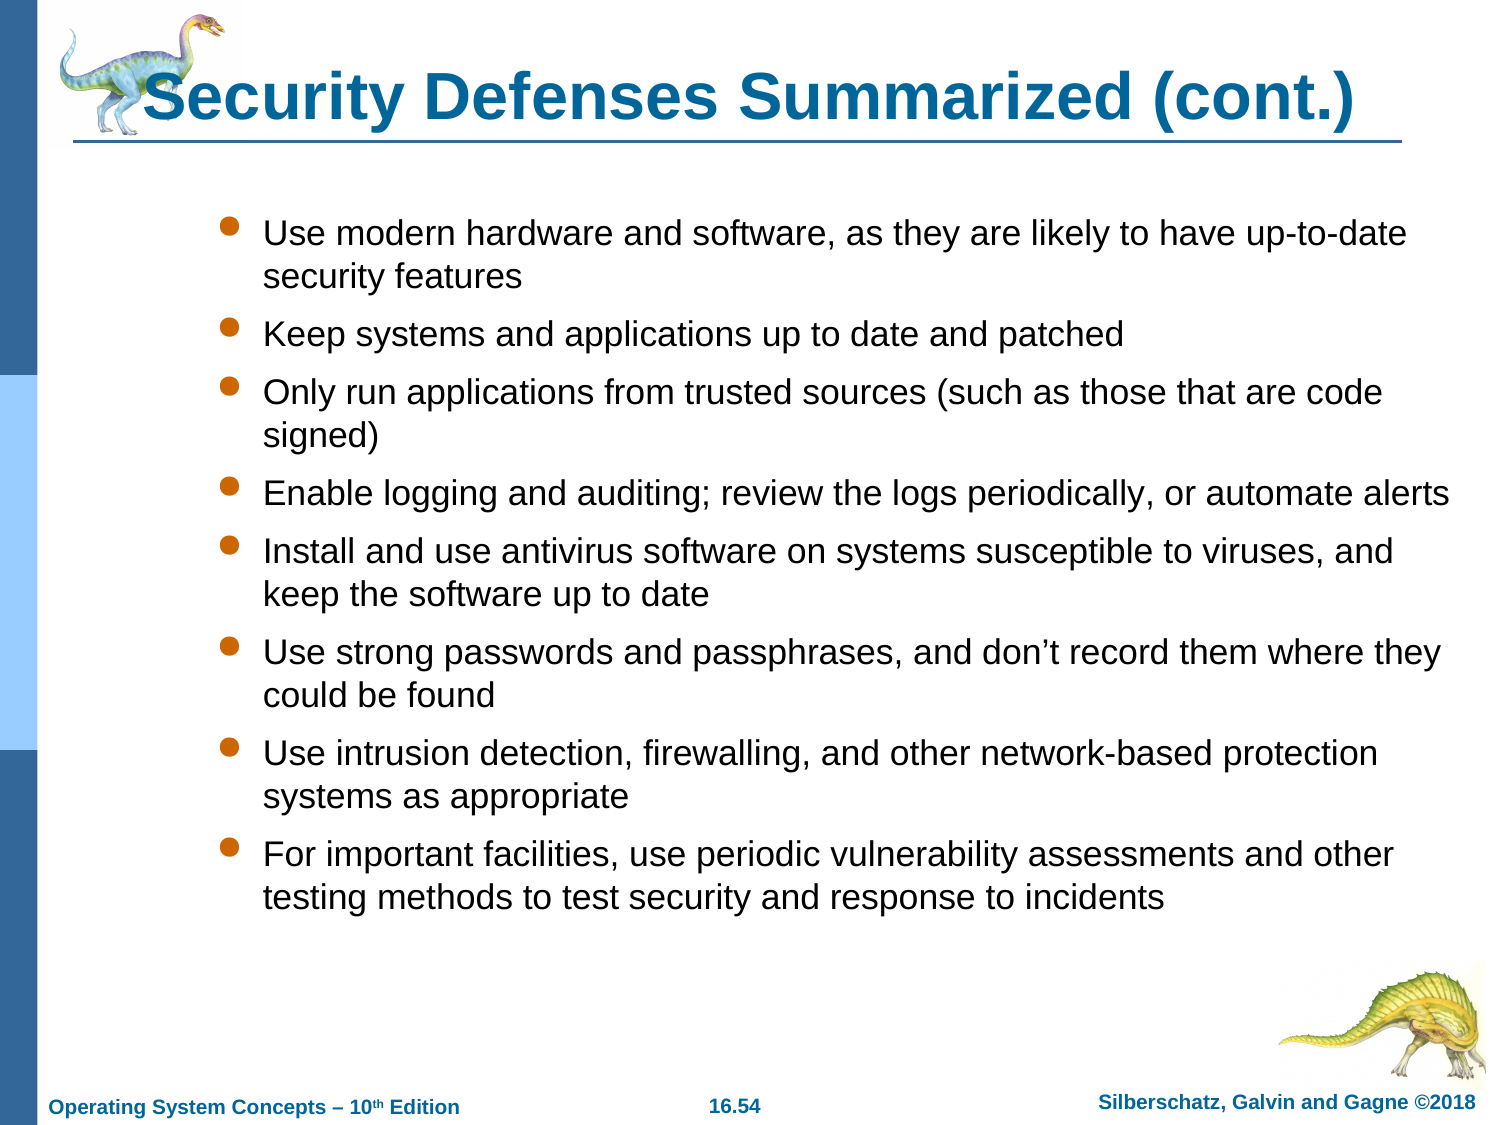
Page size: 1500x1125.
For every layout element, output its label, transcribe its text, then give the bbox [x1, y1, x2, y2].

list Use modern hardware and software, as they are likely to have up-to-date security features Keep systems and applications up to date and patched Only run applications from trusted sources (such as those that are code signed) Enable logging and auditing; review the logs periodically, or automate alerts Install and use antivirus software on systems susceptible to viruses, and keep the software up to date Use strong passwords and passphrases, and don’t record them where they could be found Use intrusion detection, firewalling, and other network-based protection systems as appropriate For important facilities, use periodic vulnerability assessments and other testing methods to test security and response to incidents [132, 202, 1483, 946]
picture [46, 0, 243, 149]
picture [1275, 959, 1486, 1090]
picture [1415, 1094, 1423, 1099]
title Security Defenses Summarized (cont.) [75, 45, 1426, 141]
